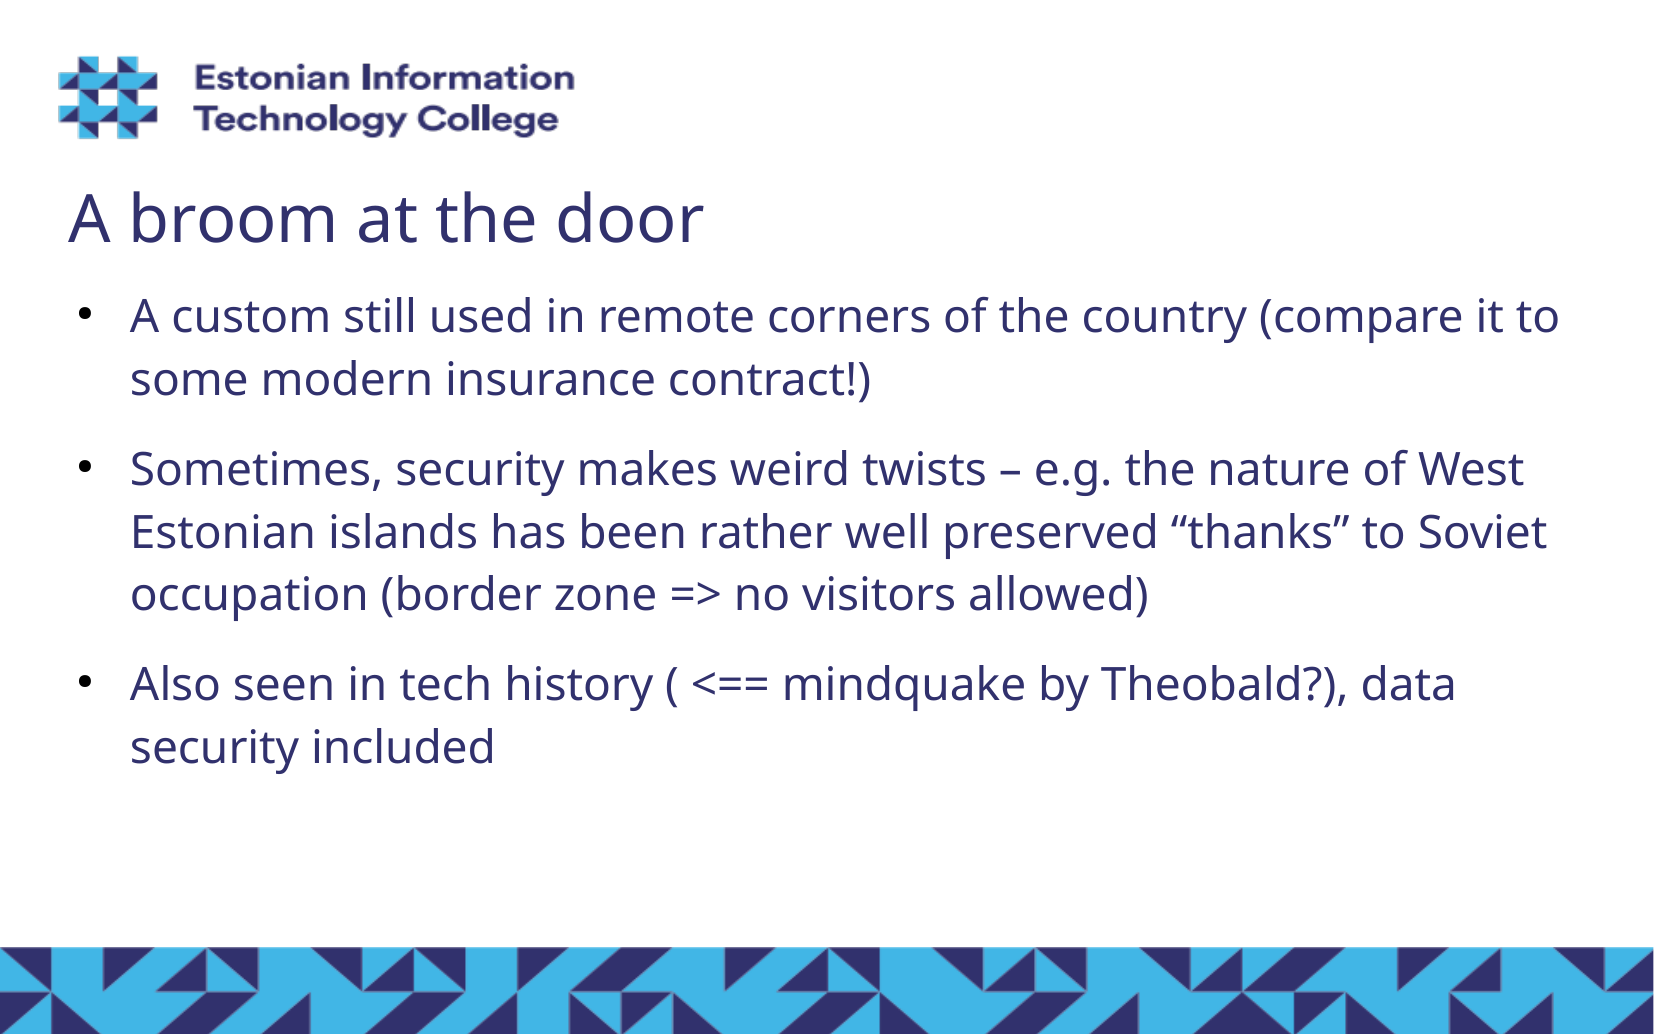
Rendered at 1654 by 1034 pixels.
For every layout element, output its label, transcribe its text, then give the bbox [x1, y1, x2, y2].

list A custom still used in remote corners of the country (compare it to some modern insurance contract!) Sometimes, security makes weird twists – e.g. the nature of West Estonian islands has been rather well preserved “thanks” to Soviet occupation (border zone => no visitors allowed) Also seen in tech history ( <== mindquake by Theobald?), data security included [59, 283, 1595, 936]
title A broom at the door [68, 147, 1536, 283]
